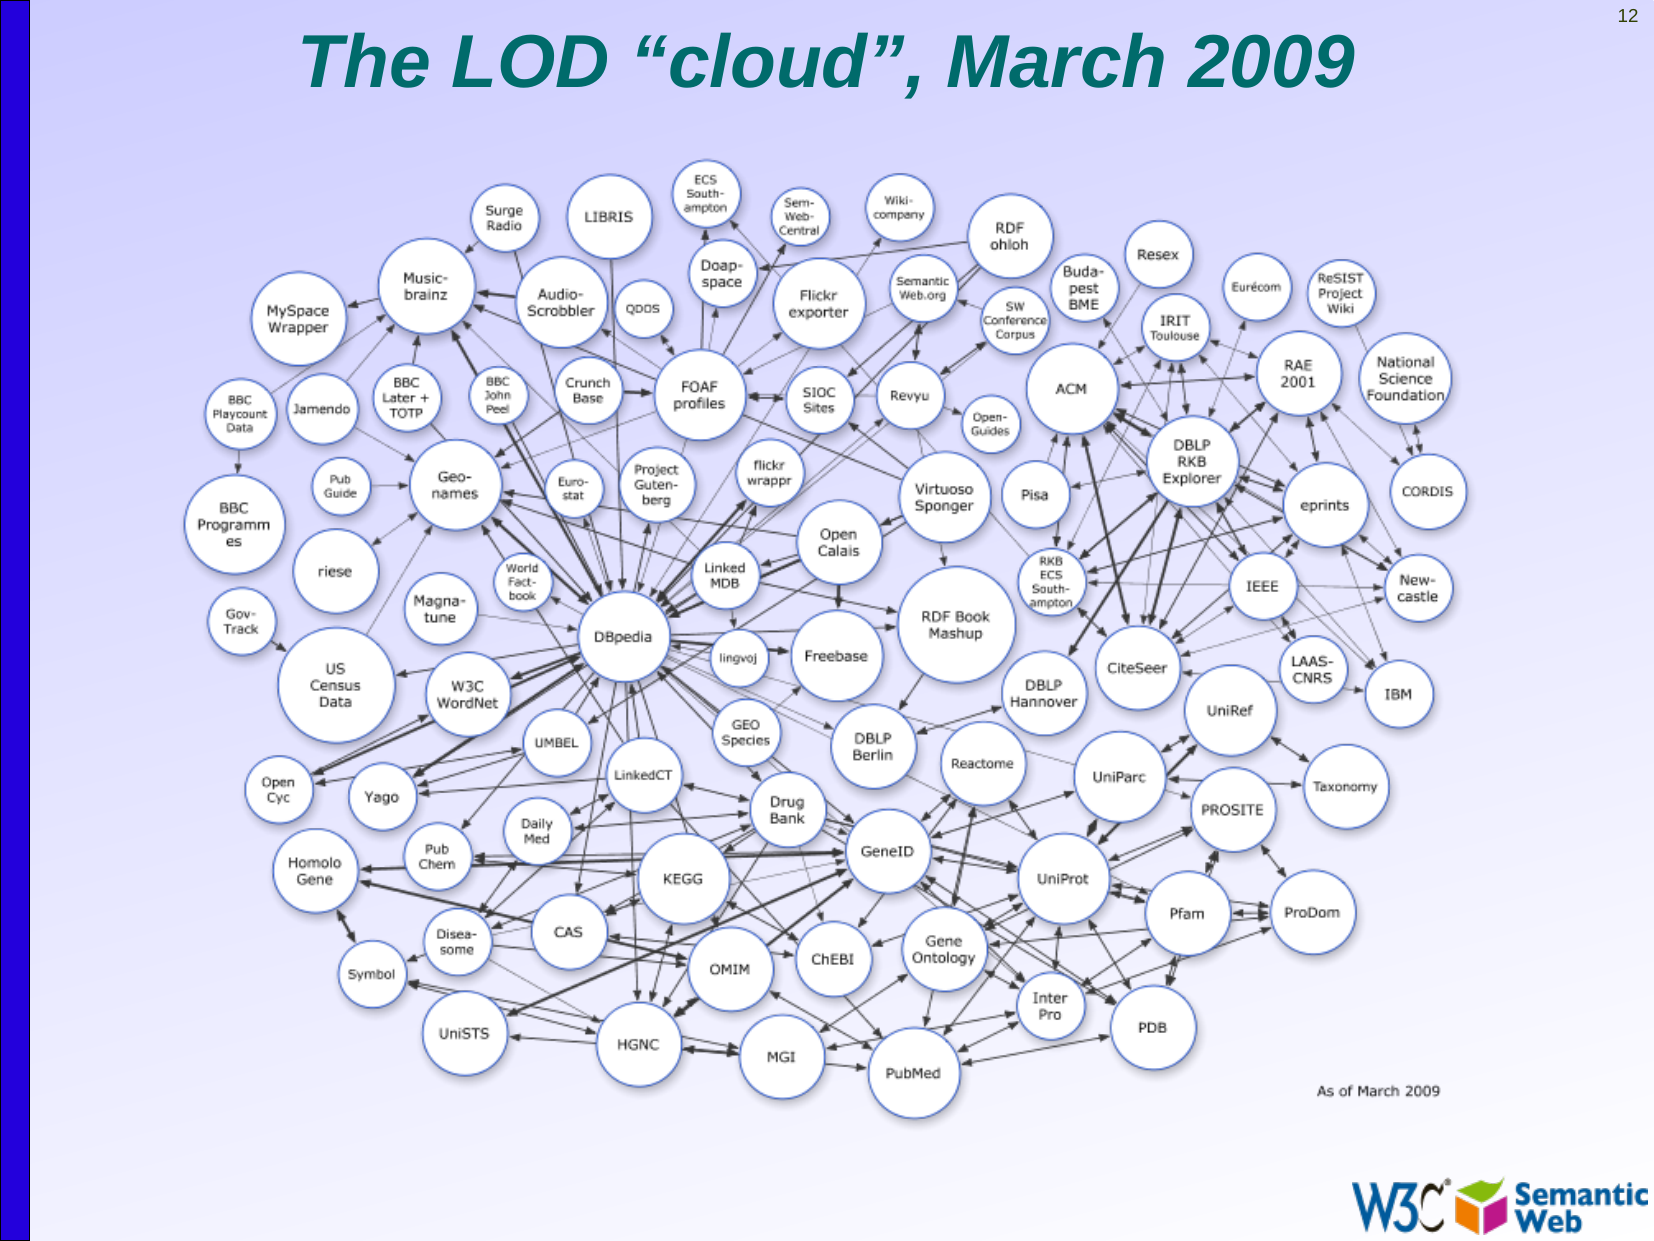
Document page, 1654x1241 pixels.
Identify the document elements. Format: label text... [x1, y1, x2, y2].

title The LOD “cloud”, March 2009 [0, 13, 1654, 117]
picture [171, 151, 1487, 1140]
picture [1352, 1175, 1648, 1235]
